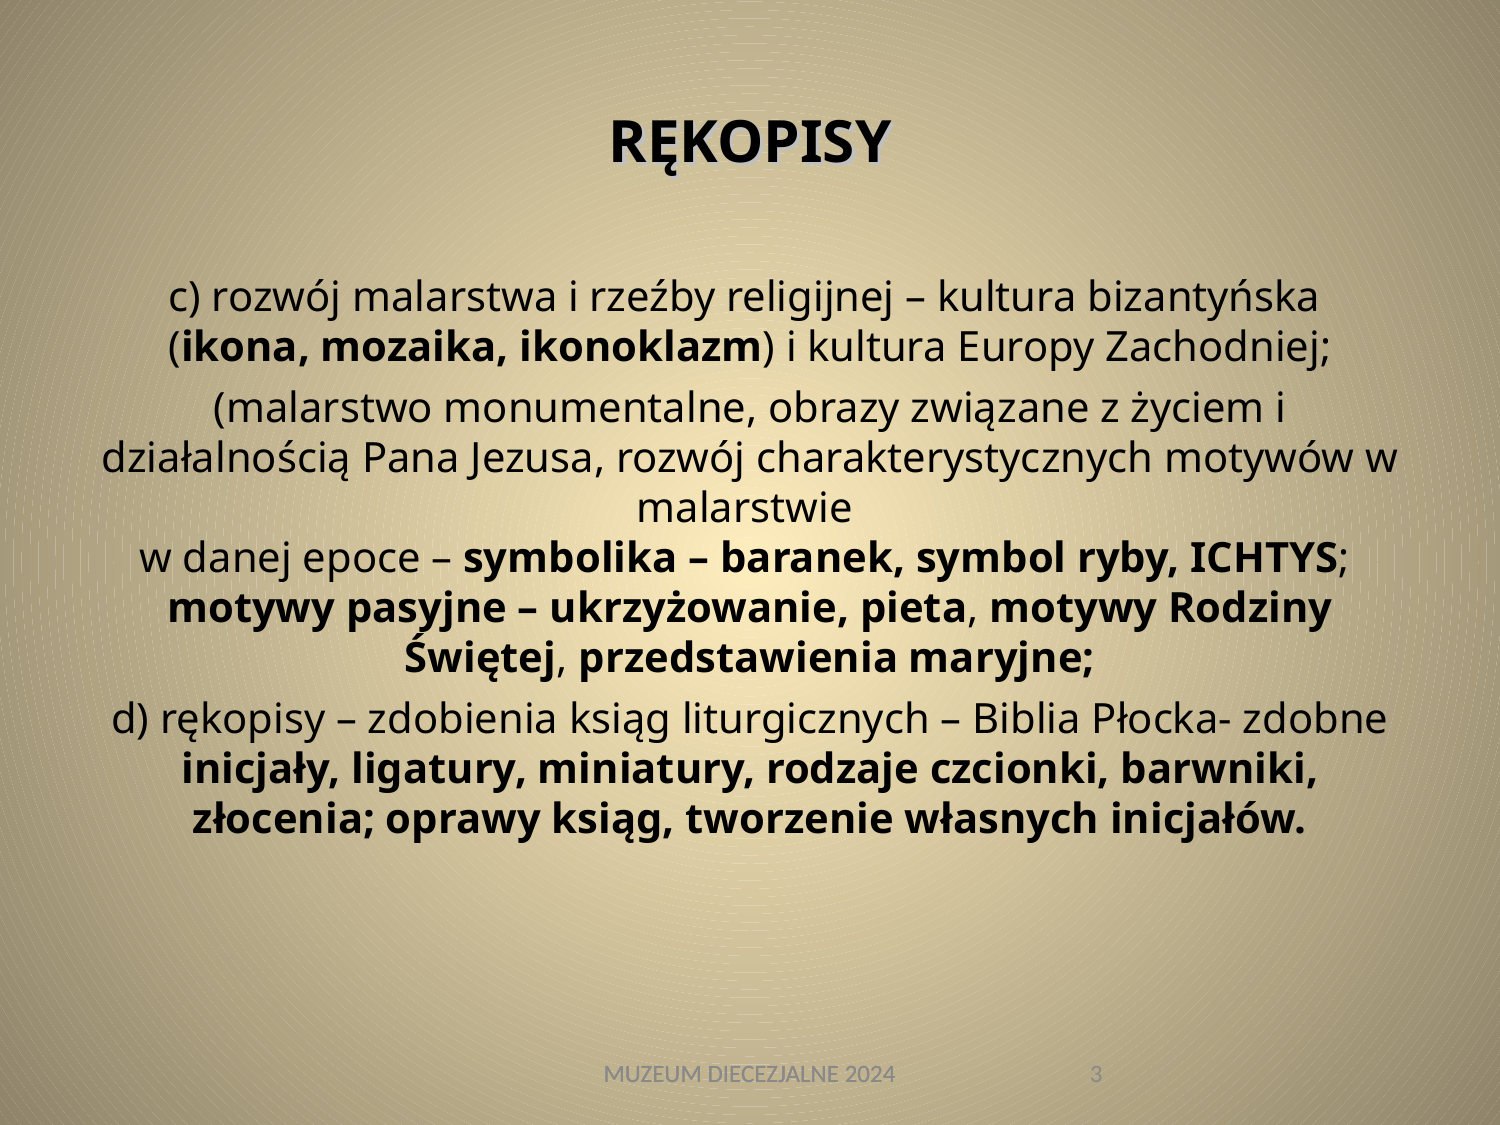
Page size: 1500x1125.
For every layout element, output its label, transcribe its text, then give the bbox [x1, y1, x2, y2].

text_box MUZEUM DIECEZJALNE 2024 [512, 1042, 988, 1103]
list c) rozwój malarstwa i rzeźby religijnej – kultura bizantyńska (ikona, mozaika, ikonoklazm) i kultura Europy Zachodniej; (malarstwo monumentalne, obrazy związane z życiem i działalnością Pana Jezusa, rozwój charakterystycznych motywów w malarstwie w danej epoce – symbolika – baranek, symbol ryby, ICHTYS; motywy pasyjne – ukrzyżowanie, pieta, motywy Rodziny Świętej, przedstawienia maryjne; d) rękopisy – zdobienia ksiąg liturgicznych – Biblia Płocka- zdobne inicjały, ligatury, miniatury, rodzaje czcionki, barwniki, złocenia; oprawy ksiąg, tworzenie własnych inicjałów. [75, 262, 1426, 1005]
text_box [1074, 1042, 1426, 1103]
title RĘKOPISY [75, 45, 1426, 233]
